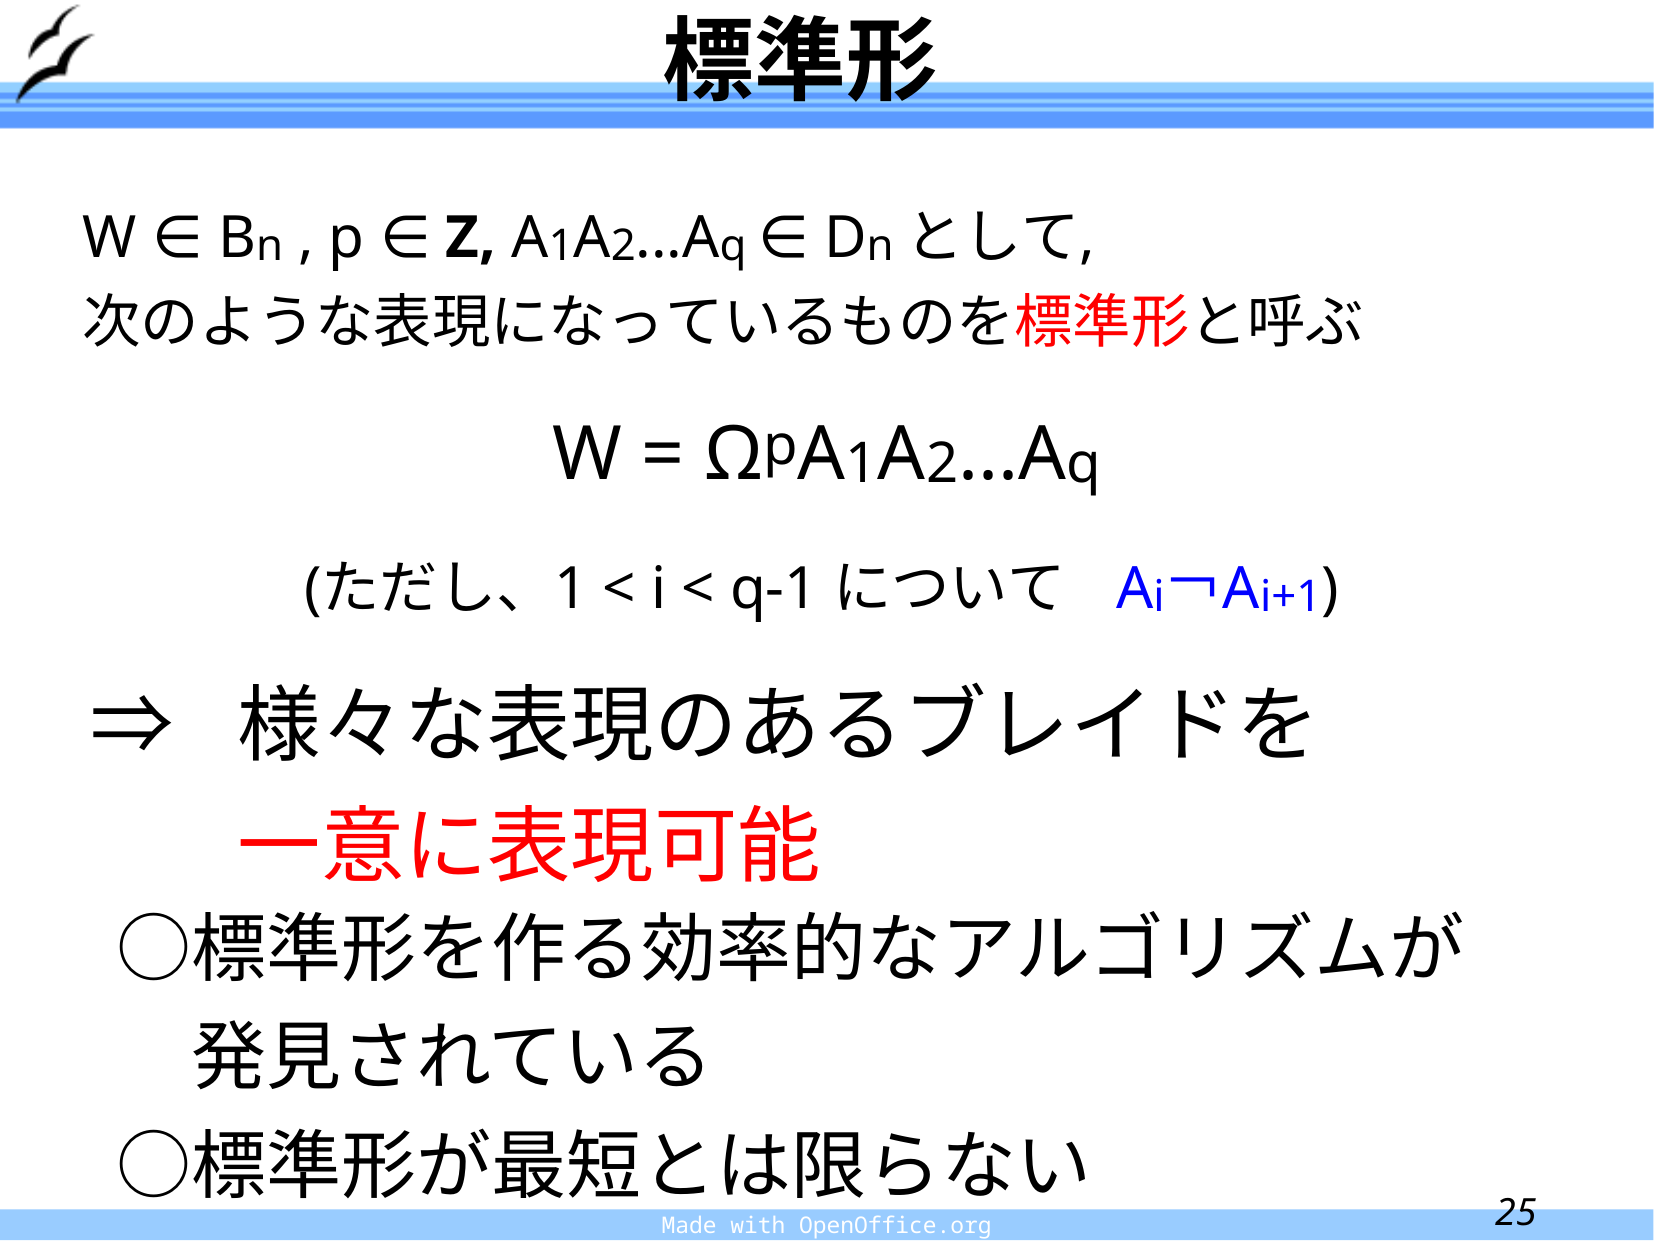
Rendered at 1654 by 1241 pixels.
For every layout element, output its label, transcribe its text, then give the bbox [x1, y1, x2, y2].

subtitle W ∈ Bn , p ∈ Z, A1A2...Aq ∈ Dn として, 次のような表現になっているものを標準形と呼ぶ W = ΩpA1A2...Aq (ただし、1 < i < q-1 について Ai￢Ai+1) [82, 185, 1571, 631]
text_box ⇒ 様々な表現のあるブレイドを 一意に表現可能 [75, 650, 1335, 845]
text_box ○標準形を作る効率的なアルゴリズムが 発見されている ○標準形が最短とは限らない [101, 881, 1605, 1121]
picture [0, 0, 1654, 133]
title 標準形 [94, 0, 1507, 107]
